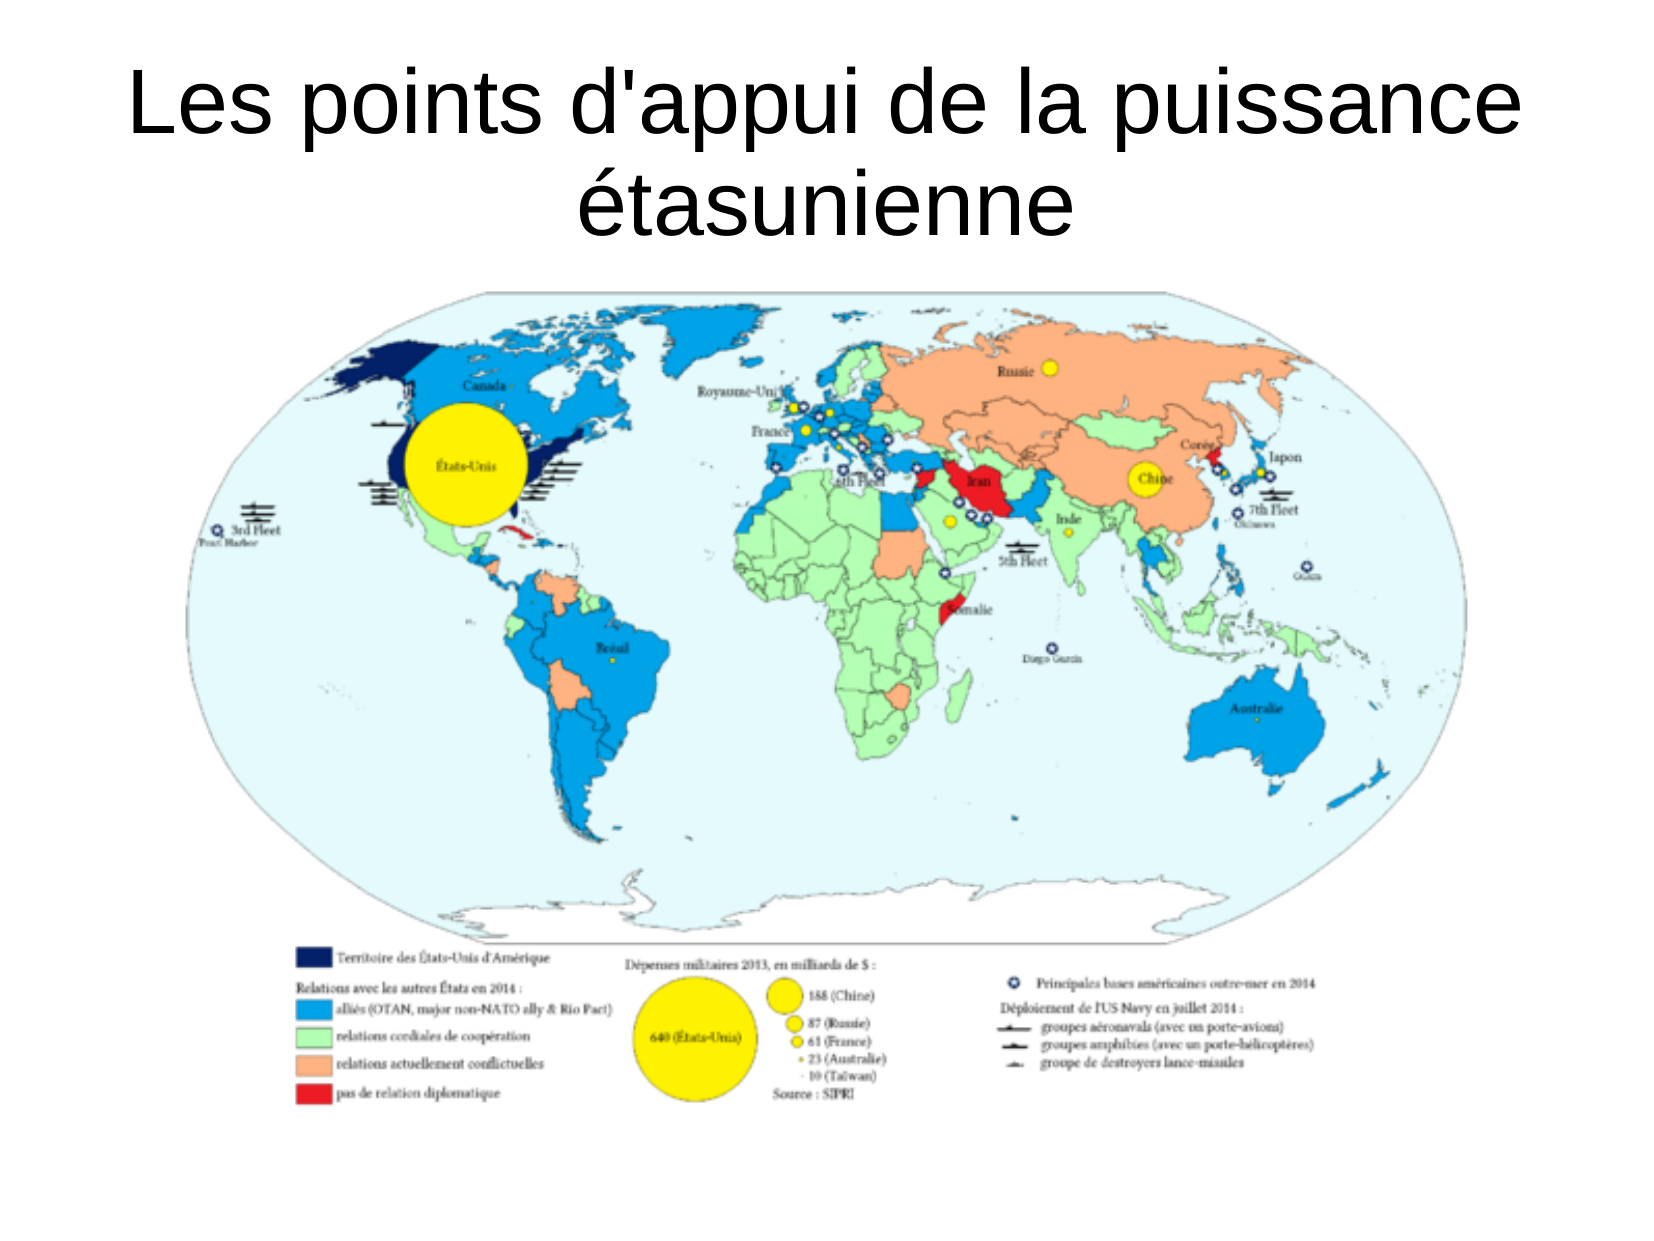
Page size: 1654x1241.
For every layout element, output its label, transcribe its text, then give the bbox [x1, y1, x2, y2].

title Les points d'appui de la puissance étasunienne [82, 49, 1571, 257]
picture [184, 290, 1470, 1109]
